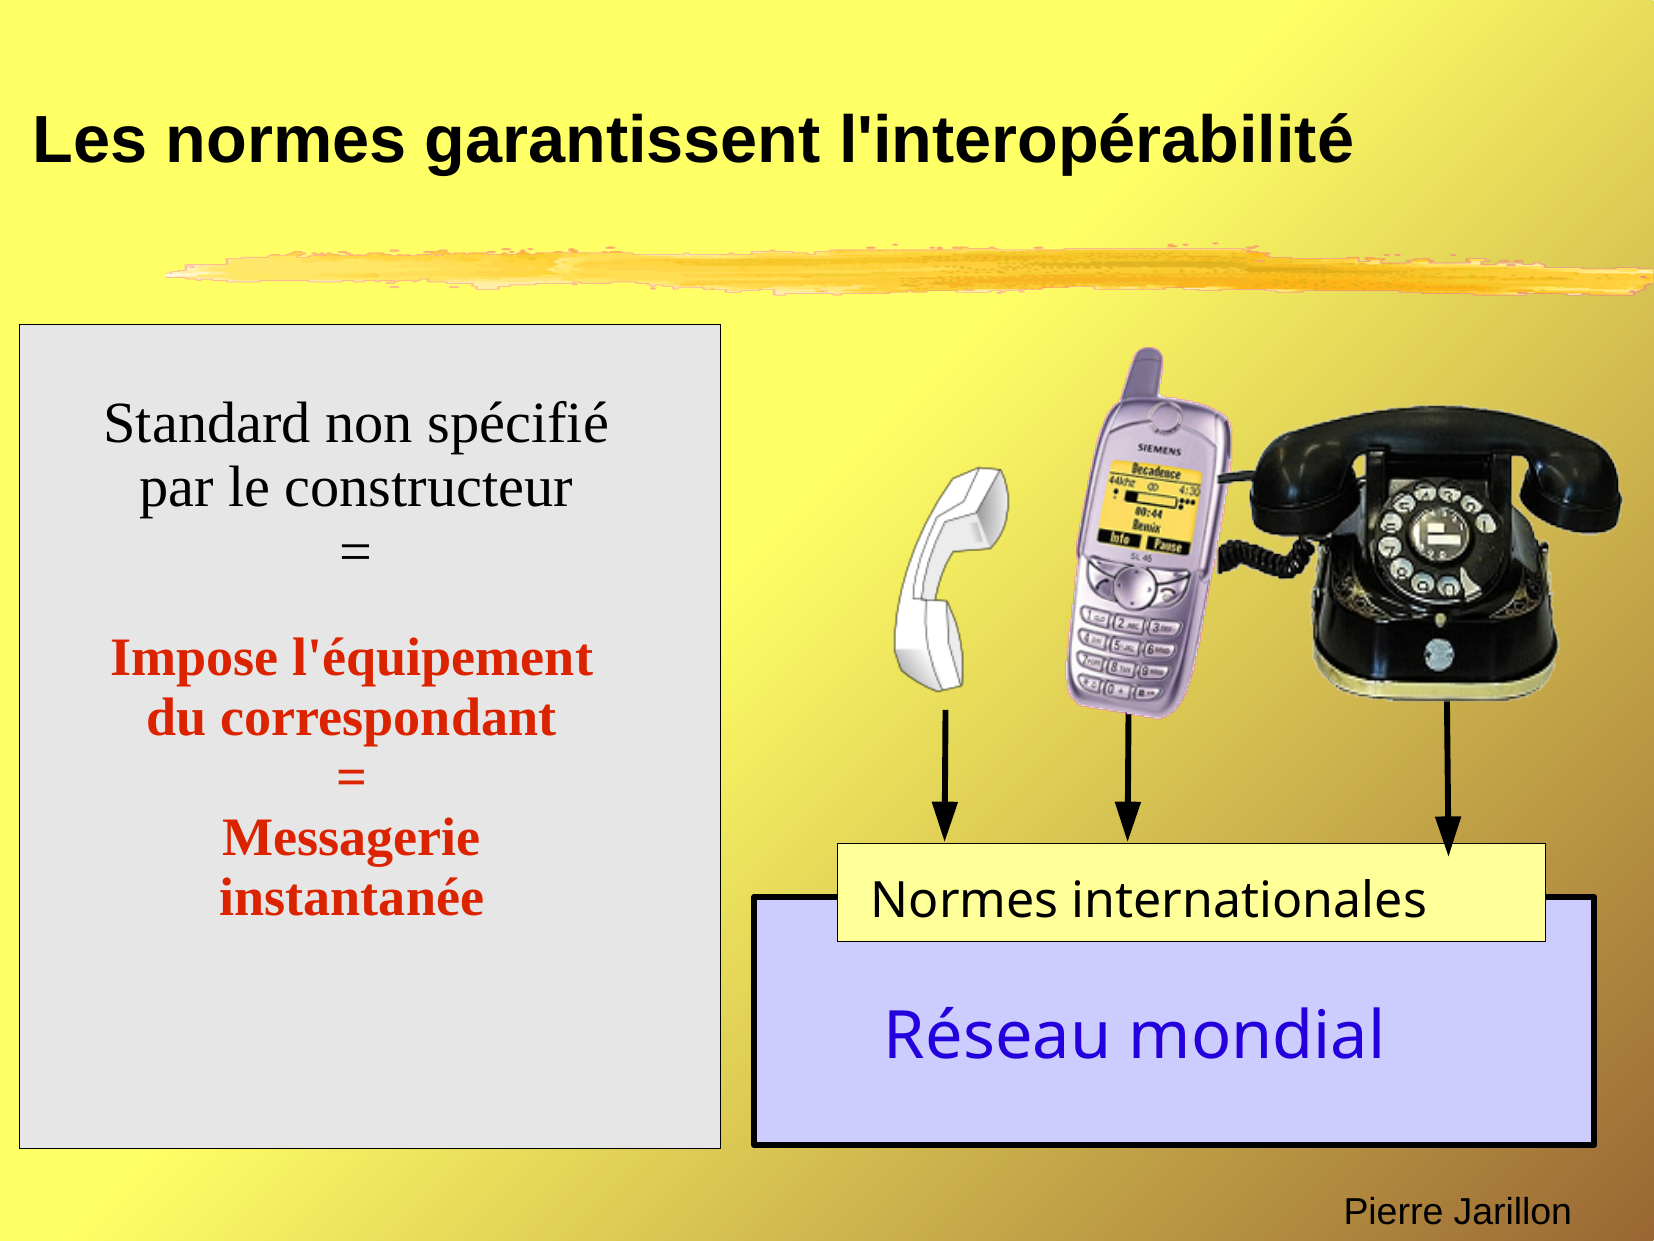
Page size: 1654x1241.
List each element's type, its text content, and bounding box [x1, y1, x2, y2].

picture [165, 237, 1654, 307]
text_box Réseau mondial [869, 979, 1558, 1092]
text_box Normes internationales [856, 856, 1511, 955]
text_box Standard non spécifié par le constructeur = [88, 382, 684, 624]
picture [888, 460, 1014, 697]
picture [1058, 340, 1654, 739]
text_box Les normes garantissent l'interopérabilité [17, 94, 1554, 198]
text_box [19, 324, 721, 1149]
text_box Impose l'équipement du correspondant = Messagerie instantanée [95, 624, 657, 1133]
text_box [754, 843, 1595, 1146]
